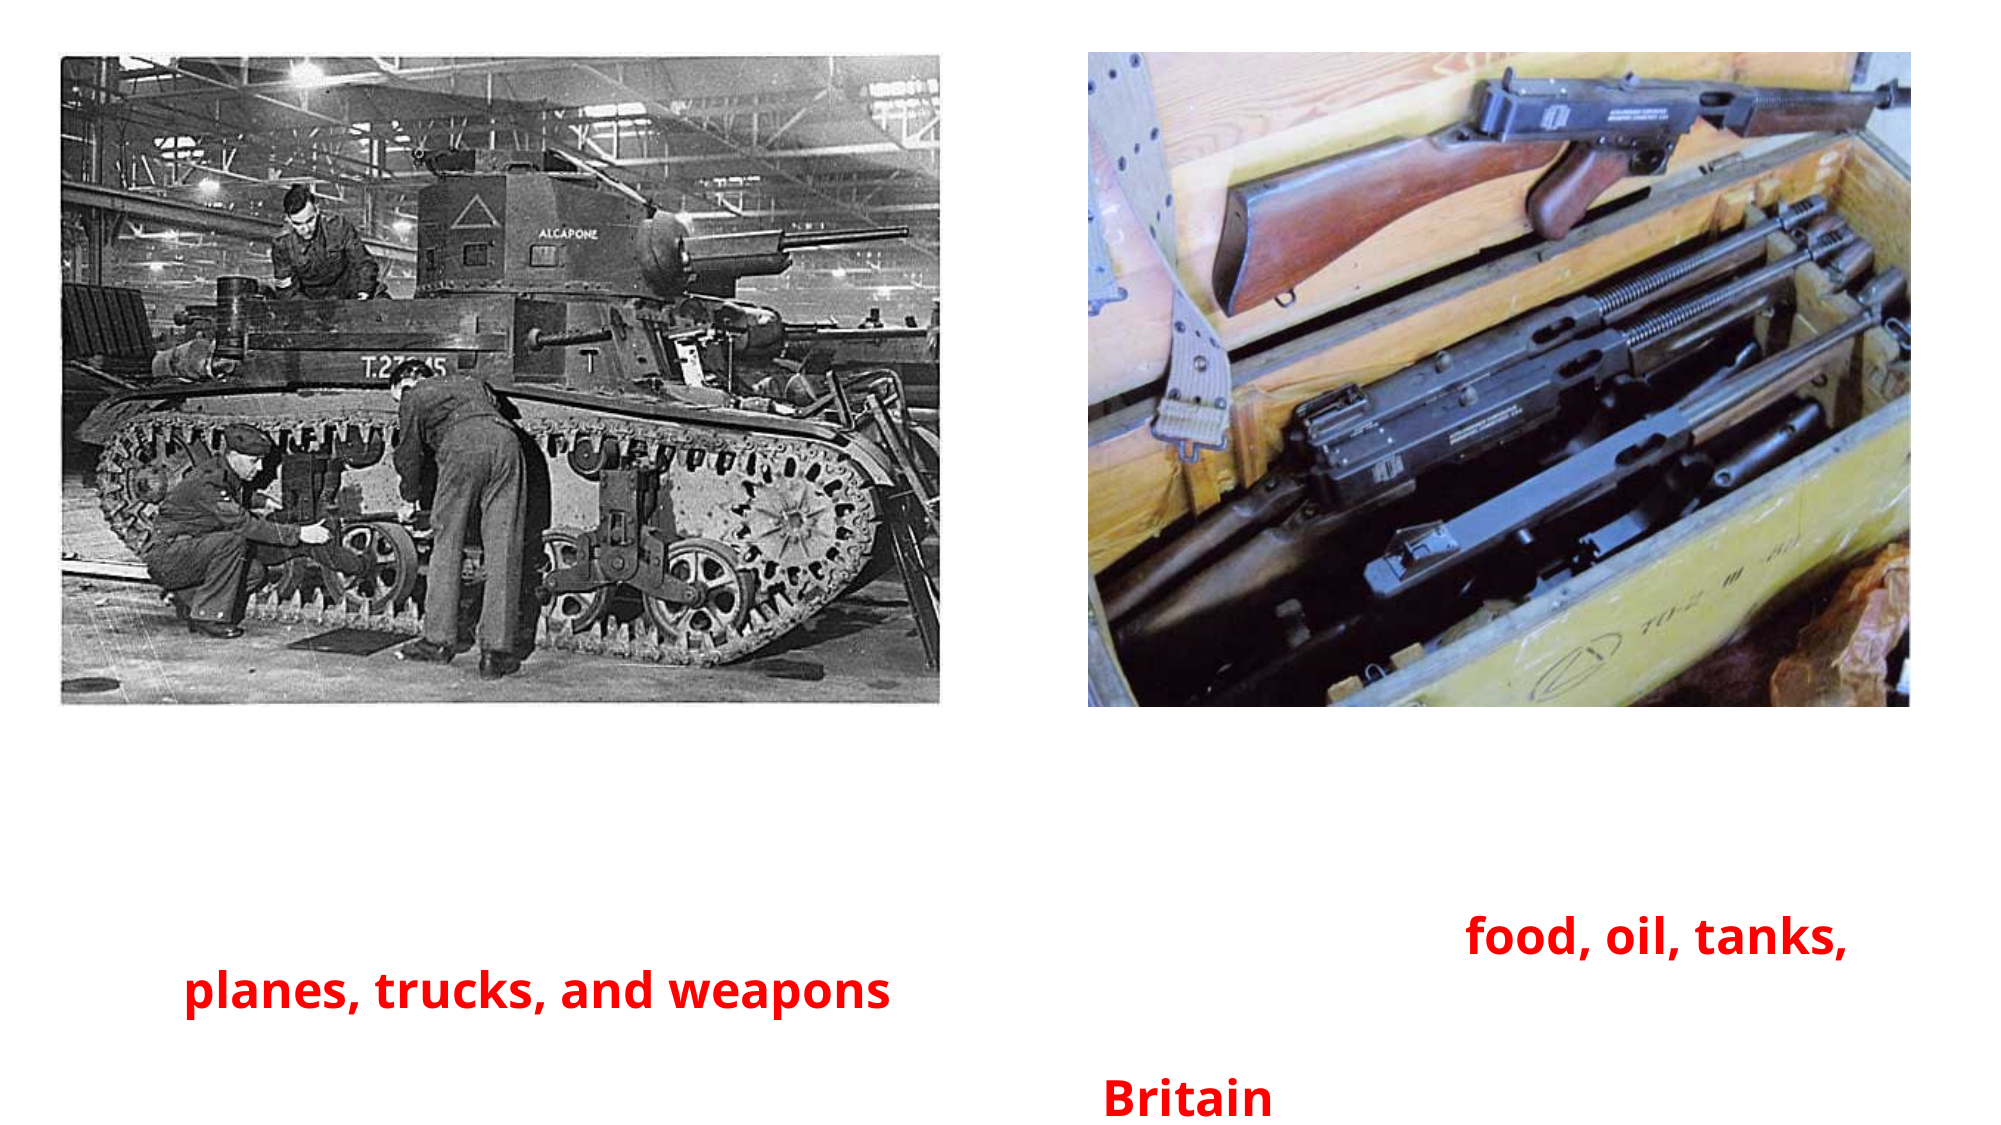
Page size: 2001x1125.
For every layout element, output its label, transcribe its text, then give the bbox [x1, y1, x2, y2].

picture [58, 52, 943, 707]
picture [1088, 52, 1911, 707]
title Using America’s industrial might, he began shipping food, oil, tanks, planes, trucks, and weapons to America’s allies so that they could continue to fight against the Axis. $31.4 billion to Britain $11.3 billion to USSR $3.2 billion to France. $1.6 billion to China. $2.6 billion to other allies. [116, 903, 1883, 1102]
